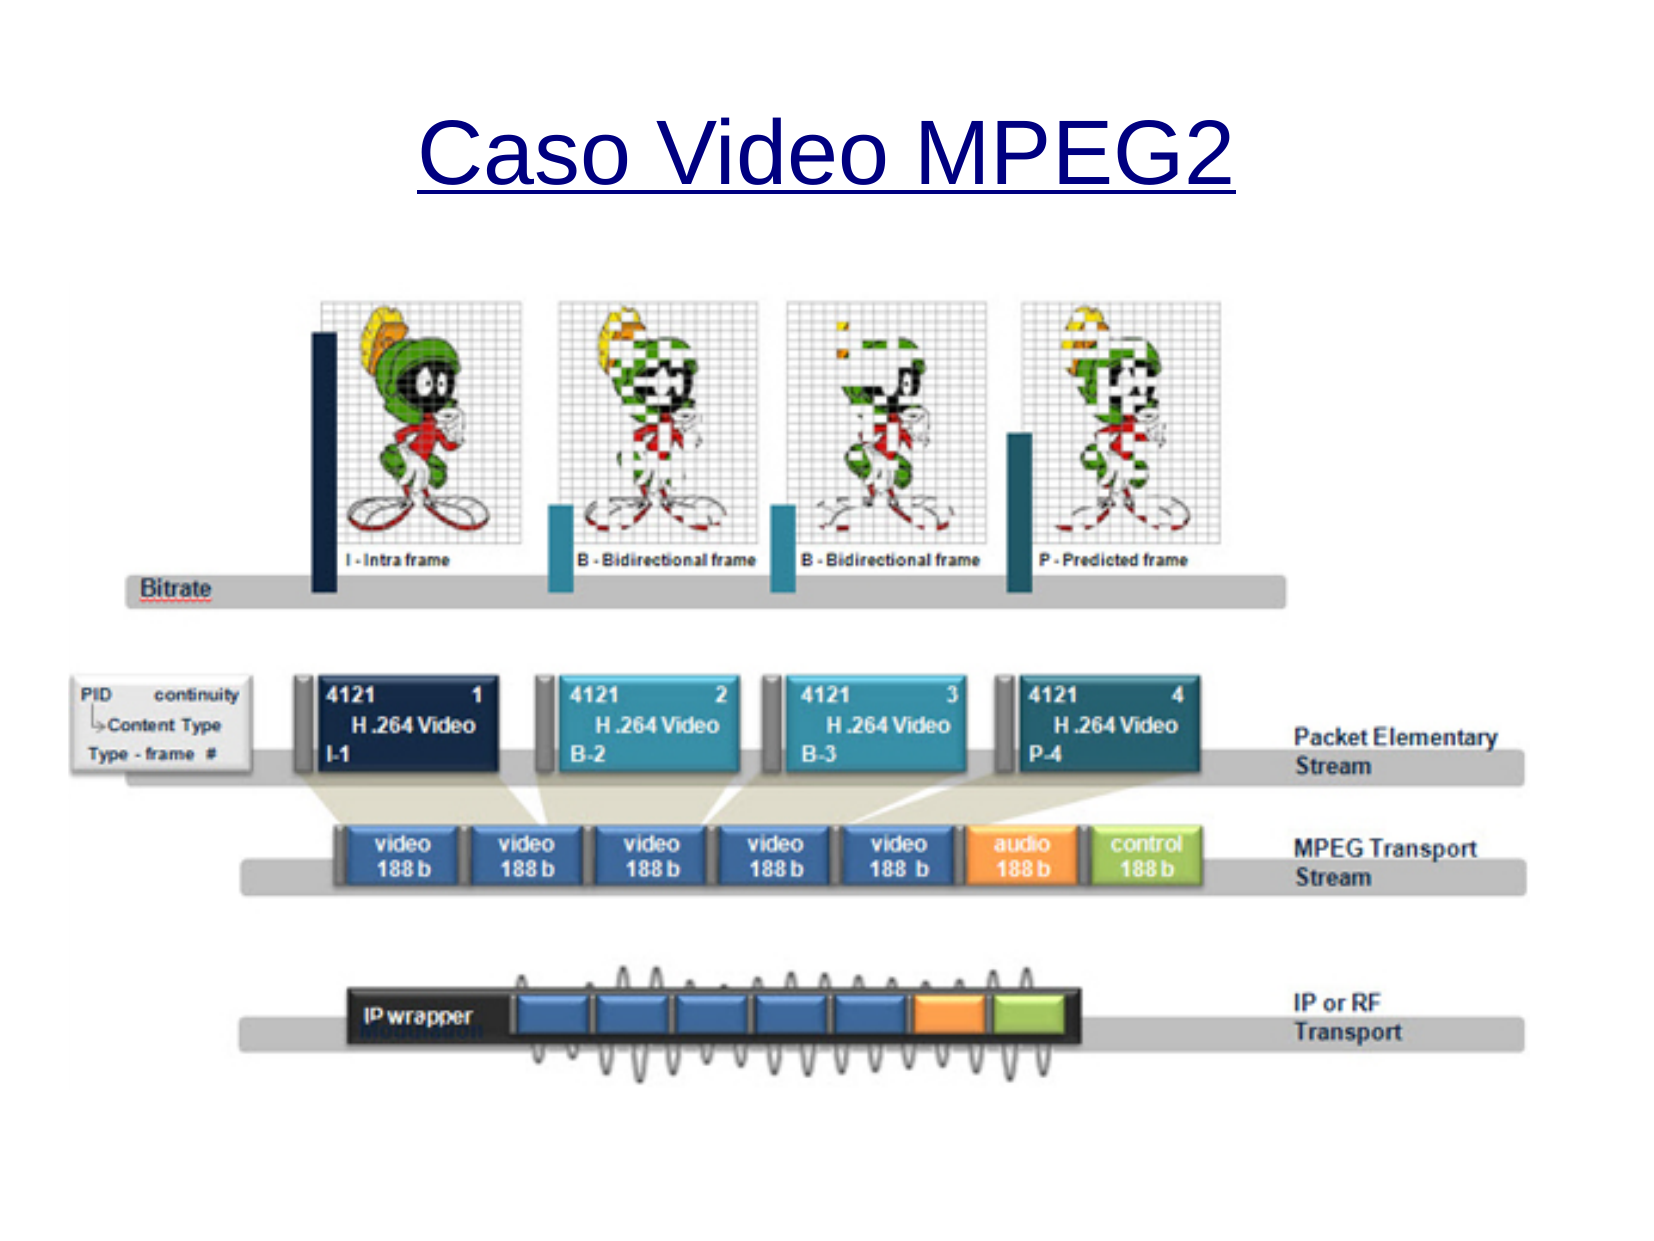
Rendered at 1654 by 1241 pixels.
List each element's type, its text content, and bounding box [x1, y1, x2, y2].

picture [68, 282, 1530, 1090]
title Caso Video MPEG2 [82, 49, 1571, 257]
